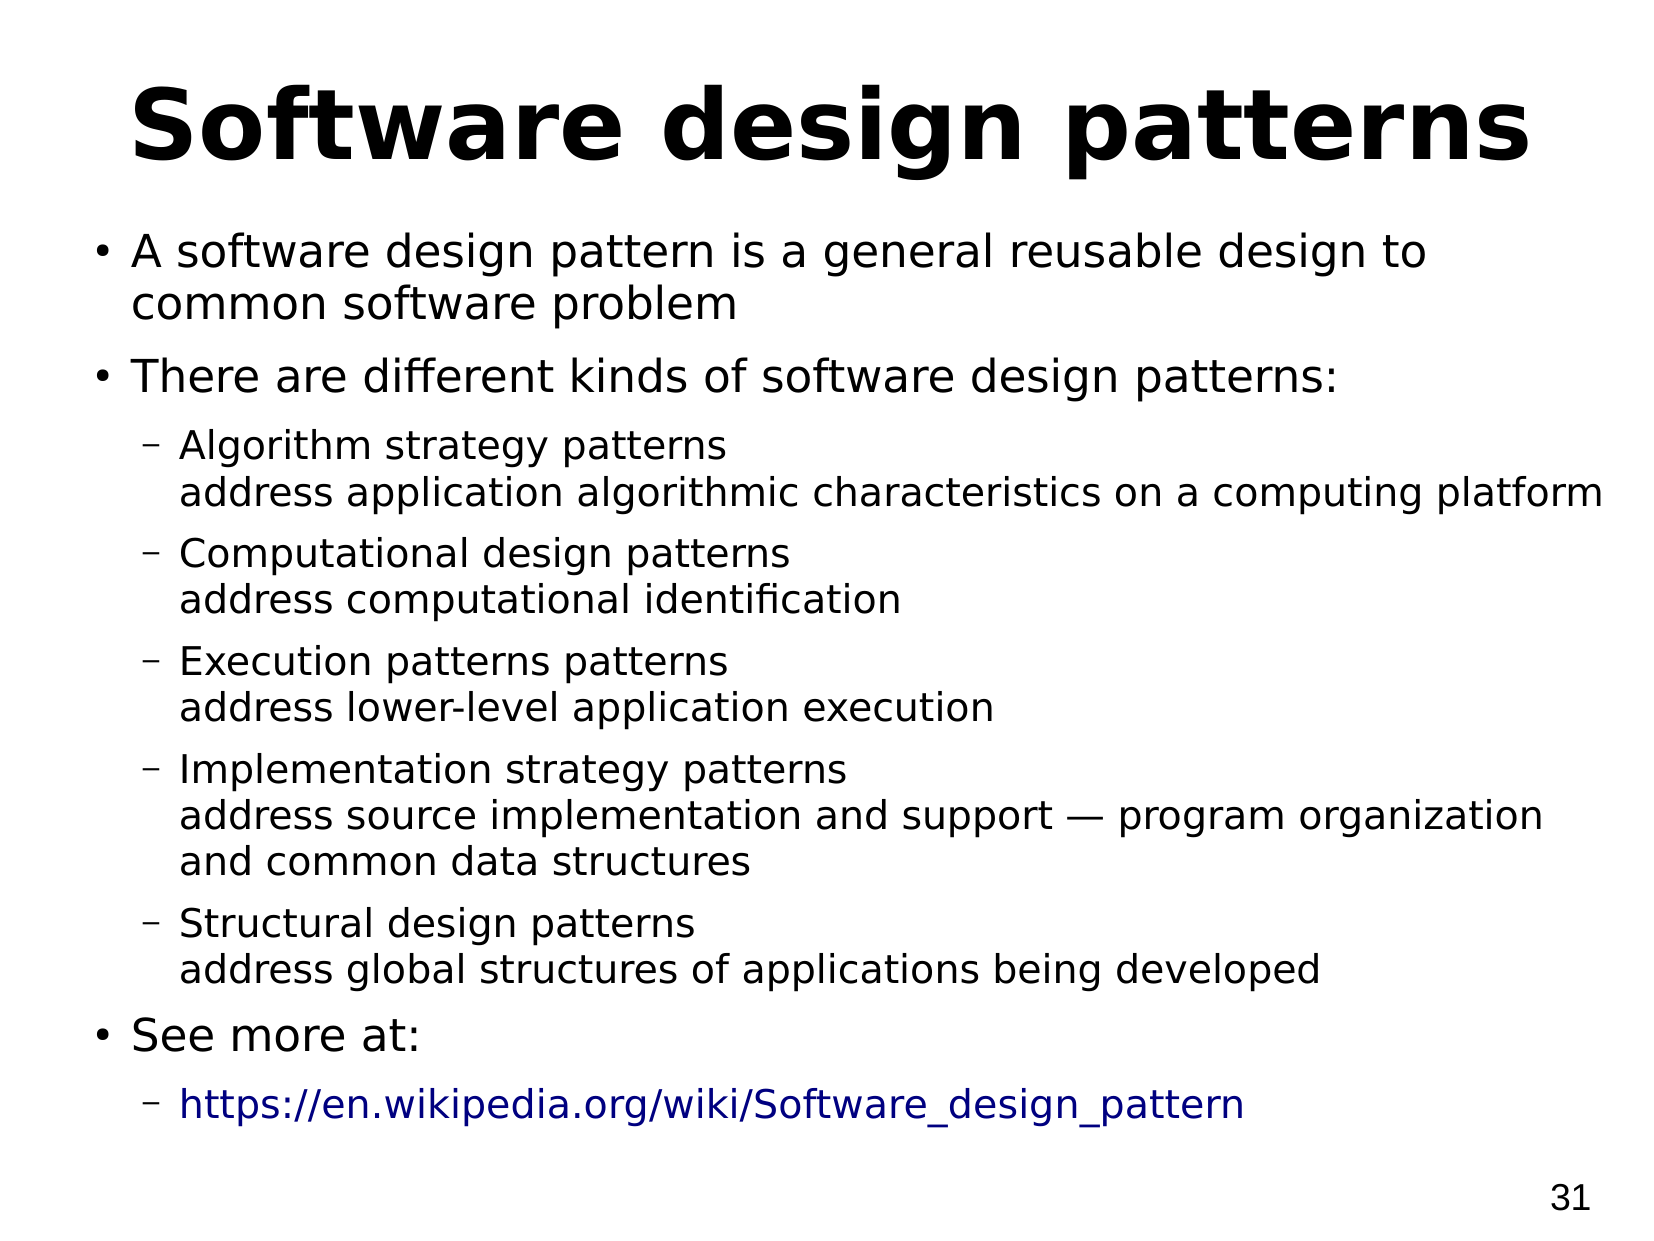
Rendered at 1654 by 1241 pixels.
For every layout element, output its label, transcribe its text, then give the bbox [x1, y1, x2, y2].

title Software design patterns [86, 68, 1576, 183]
list A software design pattern is a general reusable design to common software problem There are different kinds of software design patterns: Algorithm strategy patterns address application algorithmic characteristics on a computing platform Computational design patterns address computational identification Execution patterns patterns address lower-level application execution Implementation strategy patterns address source implementation and support — program organization and common data structures Structural design patterns address global structures of applications being developed See more at: https://en.wikipedia.org/wiki/Software_design_pattern [82, 225, 1621, 1171]
